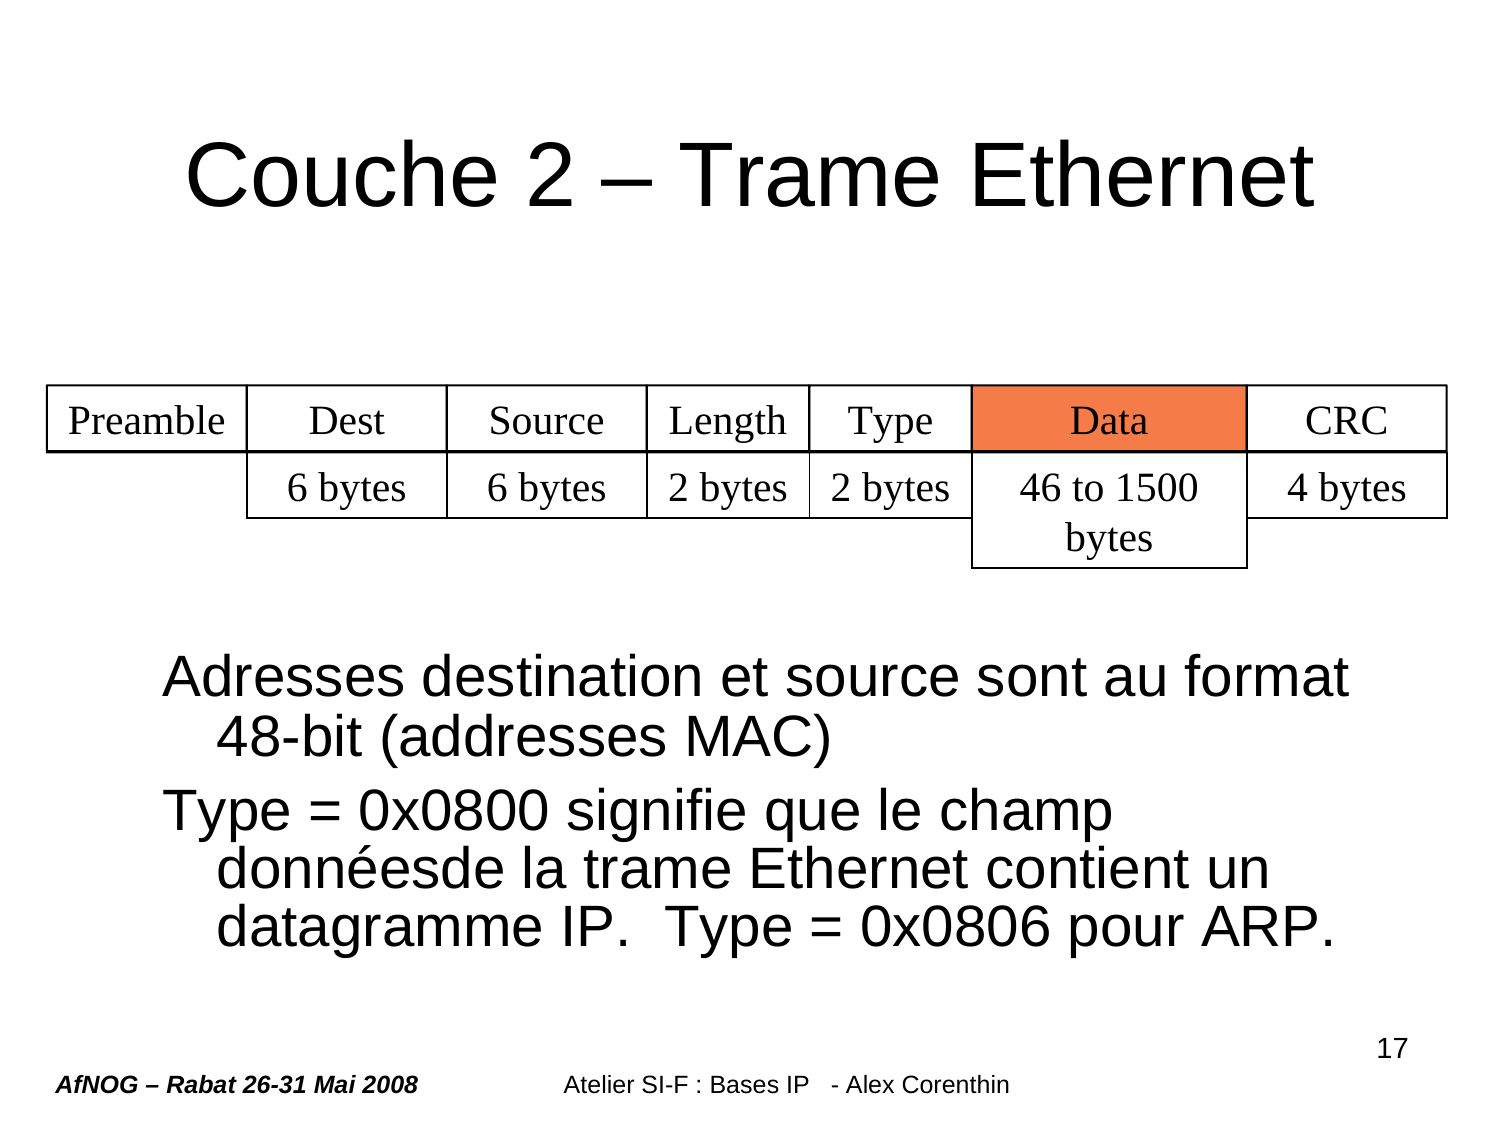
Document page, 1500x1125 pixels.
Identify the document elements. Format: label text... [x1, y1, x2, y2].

text_box Type [809, 385, 972, 451]
text_box CRC [1246, 385, 1447, 451]
text_box 6 bytes [446, 452, 646, 519]
text_box Preamble [46, 385, 245, 451]
text_box 2 bytes [809, 452, 972, 519]
text_box Data [973, 385, 1245, 451]
text_box Length [646, 385, 808, 451]
text_box Dest [246, 385, 445, 451]
list Adresses destination et source sont au format 48-bit (addresses MAC)‏ Type = 0x0800 signifie que le champ donnéesde la trame Ethernet contient un datagramme IP. Type = 0x0806 pour ARP. [147, 562, 1416, 1055]
text_box 2 bytes [646, 452, 809, 519]
text_box 46 to 1500 bytes [971, 452, 1247, 569]
text_box 4 bytes [1246, 452, 1447, 519]
text_box 6 bytes [246, 452, 446, 519]
title Couche 2 – Trame Ethernet [74, 45, 1426, 234]
text_box Source [446, 385, 645, 451]
